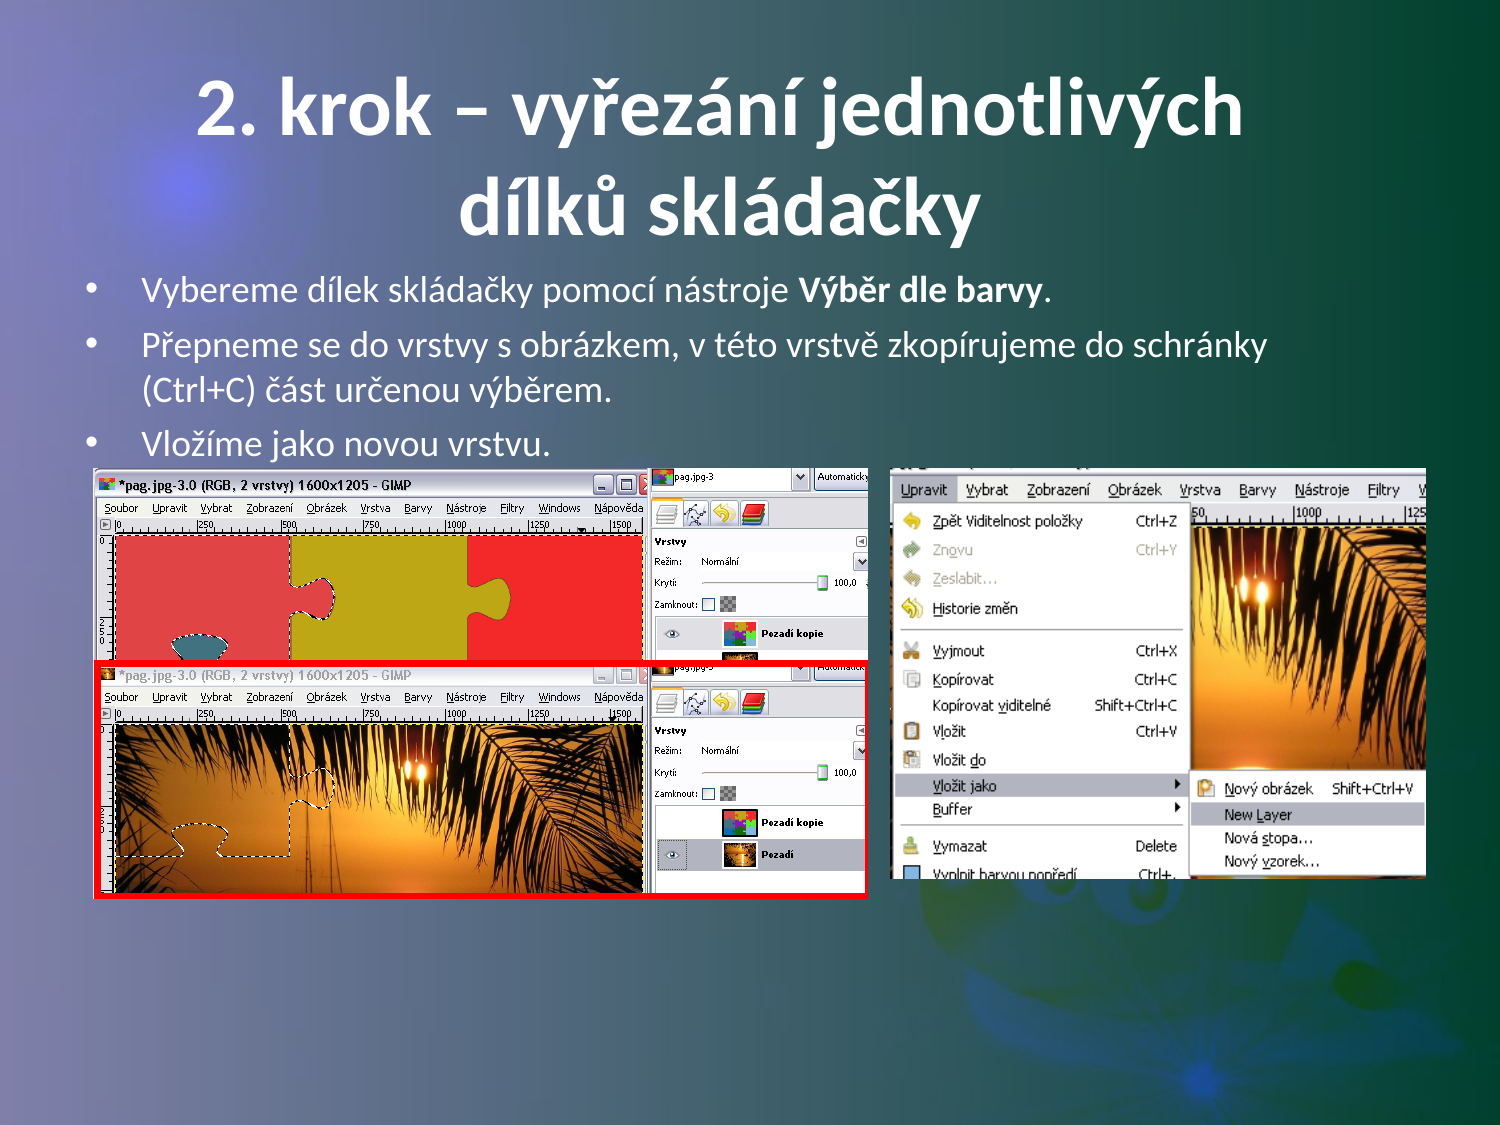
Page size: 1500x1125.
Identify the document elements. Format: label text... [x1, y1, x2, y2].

list Vybereme dílek skládačky pomocí nástroje Výběr dle barvy. Přepneme se do vrstvy s obrázkem, v této vrstvě zkopírujeme do schránky (Ctrl+C) část určenou výběrem. Vložíme jako novou vrstvu. [70, 257, 1383, 526]
text_box 2. krok – vyřezání jednotlivých dílků skládačky [93, 58, 1348, 247]
picture [0, 0, 1500, 1125]
